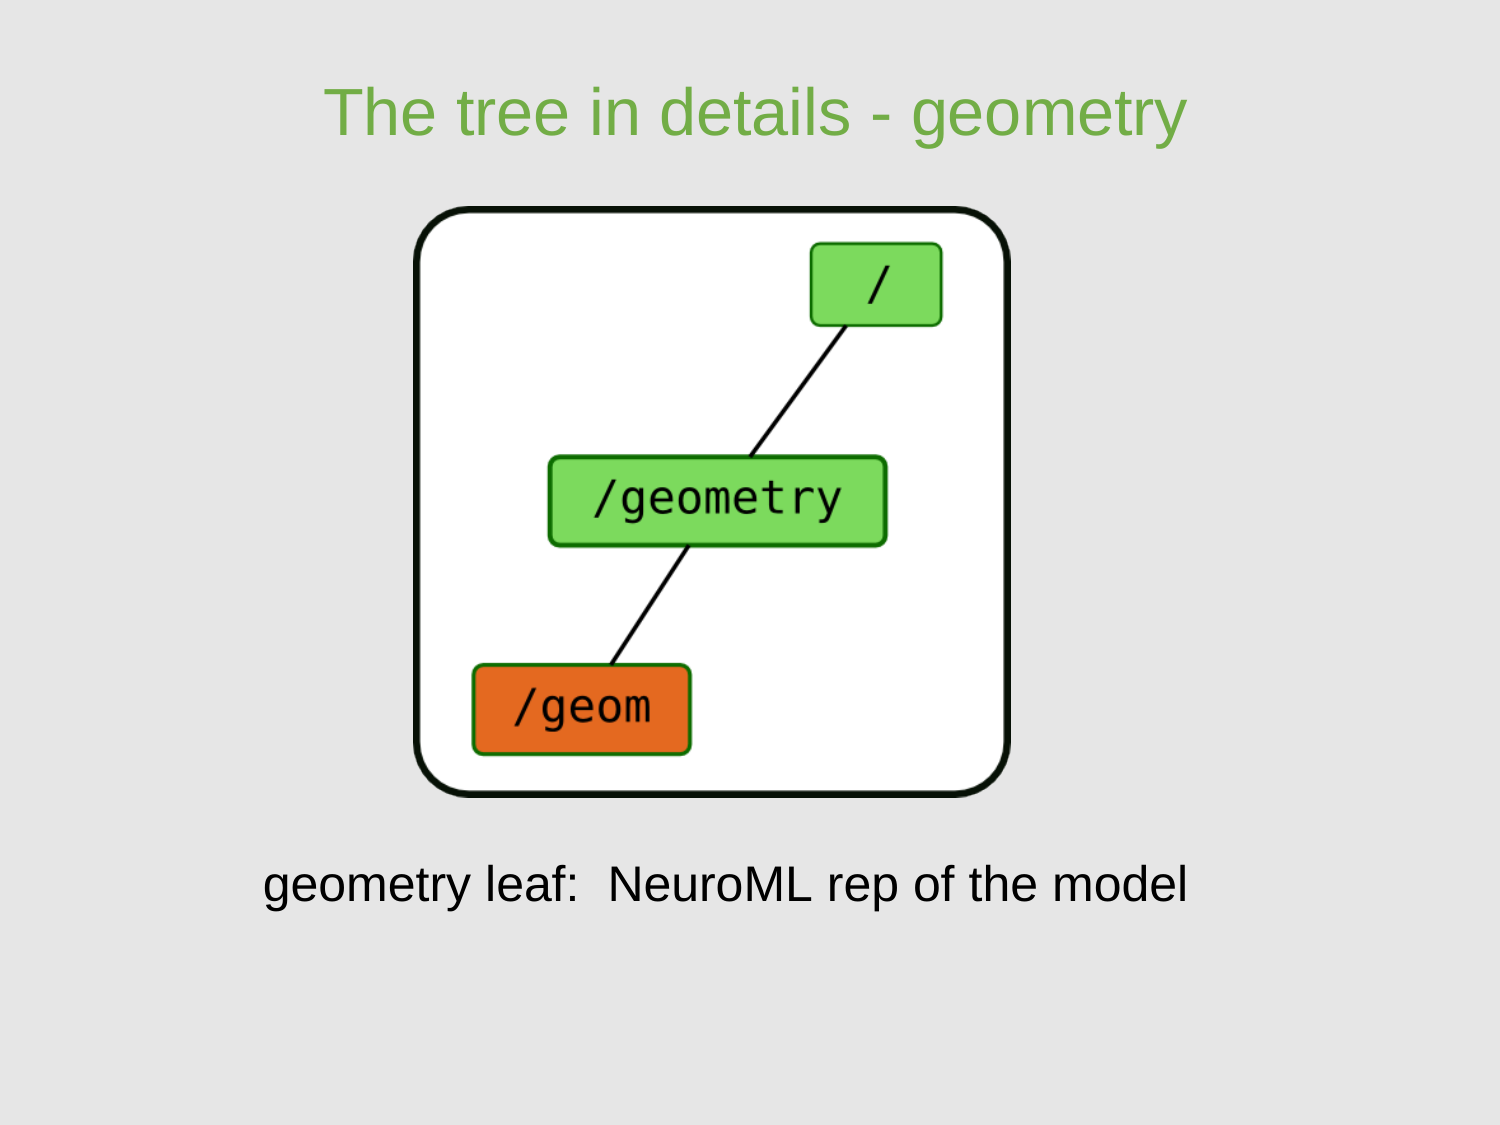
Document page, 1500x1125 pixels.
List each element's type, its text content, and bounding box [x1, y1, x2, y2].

picture [413, 206, 1011, 798]
title The tree in details - geometry [87, 50, 1426, 176]
list geometry leaf: NeuroML rep of the model [206, 856, 1300, 964]
